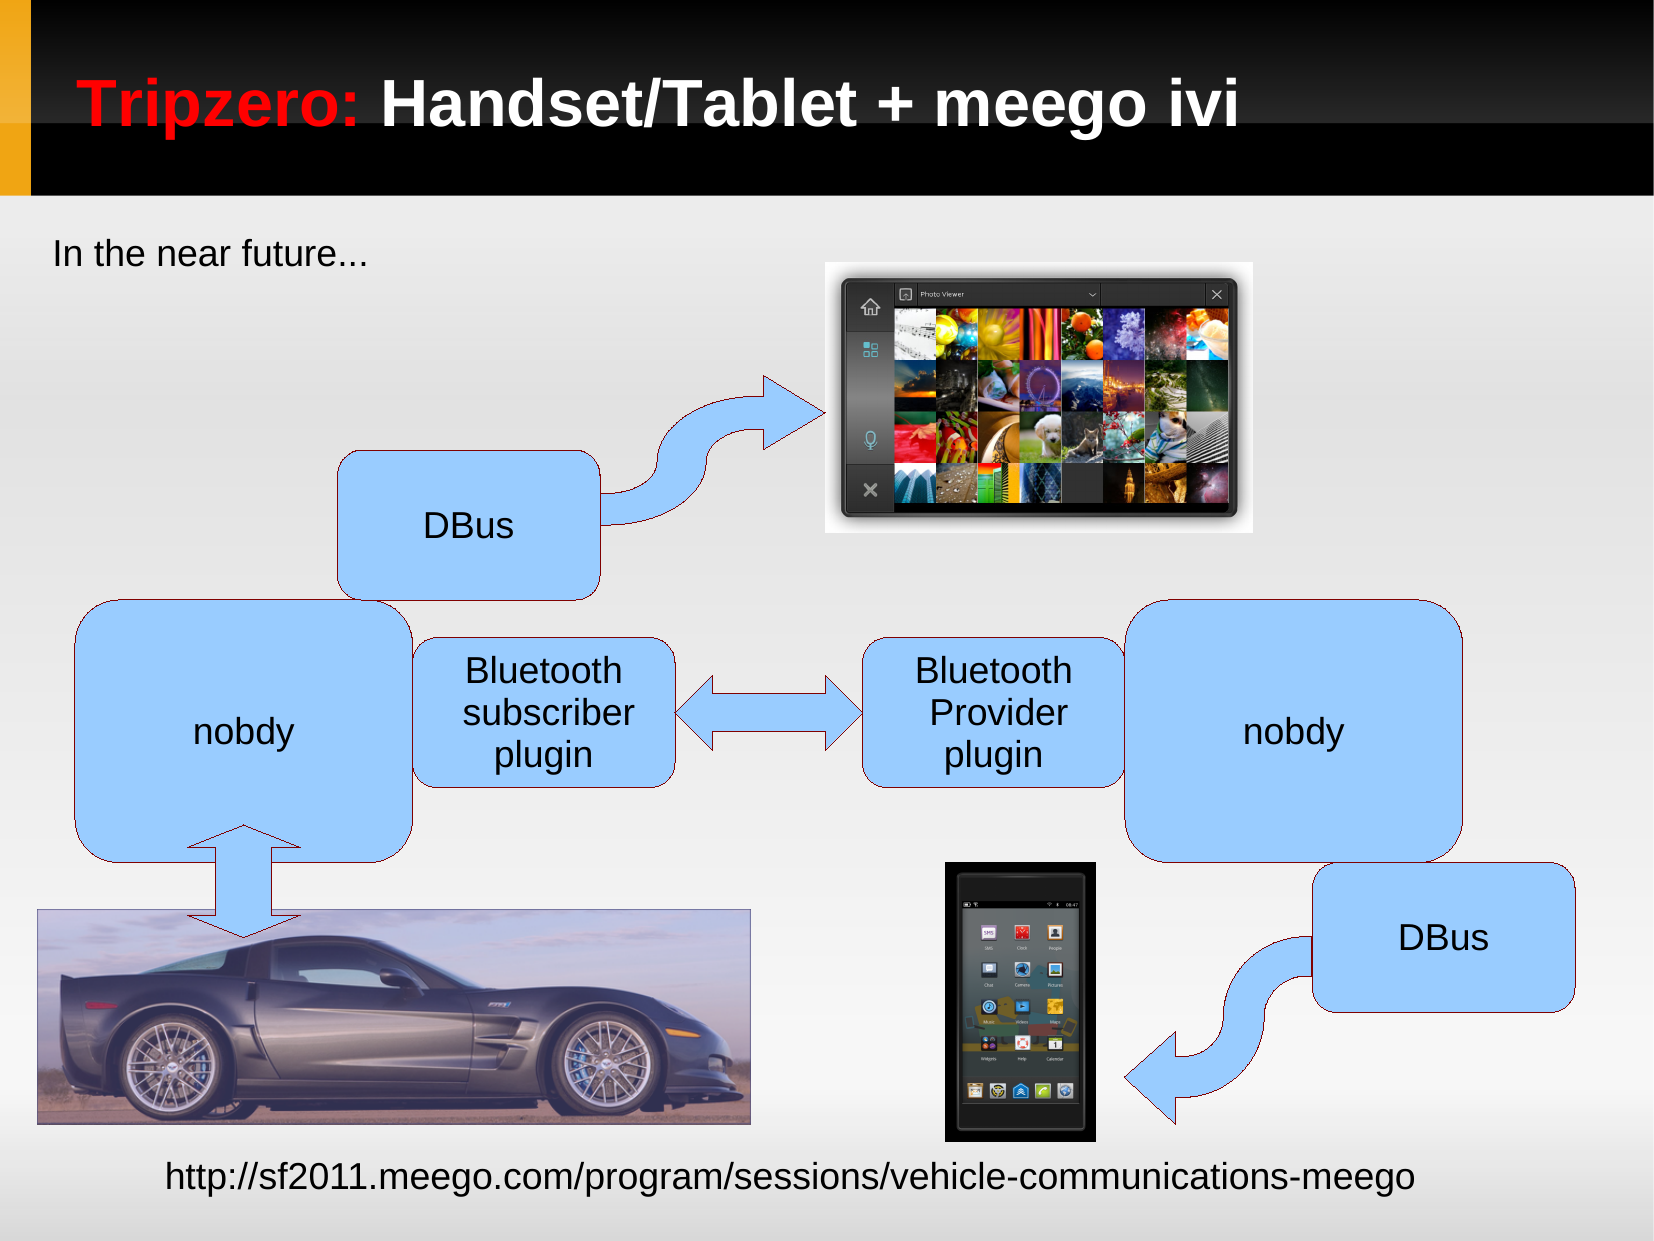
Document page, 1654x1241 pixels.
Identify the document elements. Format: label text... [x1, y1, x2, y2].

text_box [674, 675, 863, 751]
text_box DBus [337, 450, 601, 601]
text_box [1124, 936, 1312, 1125]
text_box Bluetooth subscriber plugin [412, 637, 676, 788]
title Tripzero: Handset/Tablet + meego ivi [76, 0, 1565, 208]
text_box nobdy [74, 599, 413, 863]
text_box nobdy [1124, 599, 1463, 863]
text_box http://sf2011.meego.com/program/sessions/vehicle-communications-meego [150, 1148, 1436, 1206]
text_box [600, 375, 826, 526]
picture [0, 0, 1654, 1241]
text_box [187, 824, 301, 938]
text_box Bluetooth Provider plugin [862, 637, 1124, 788]
text_box In the near future... [37, 225, 563, 282]
text_box DBus [1312, 862, 1576, 1013]
